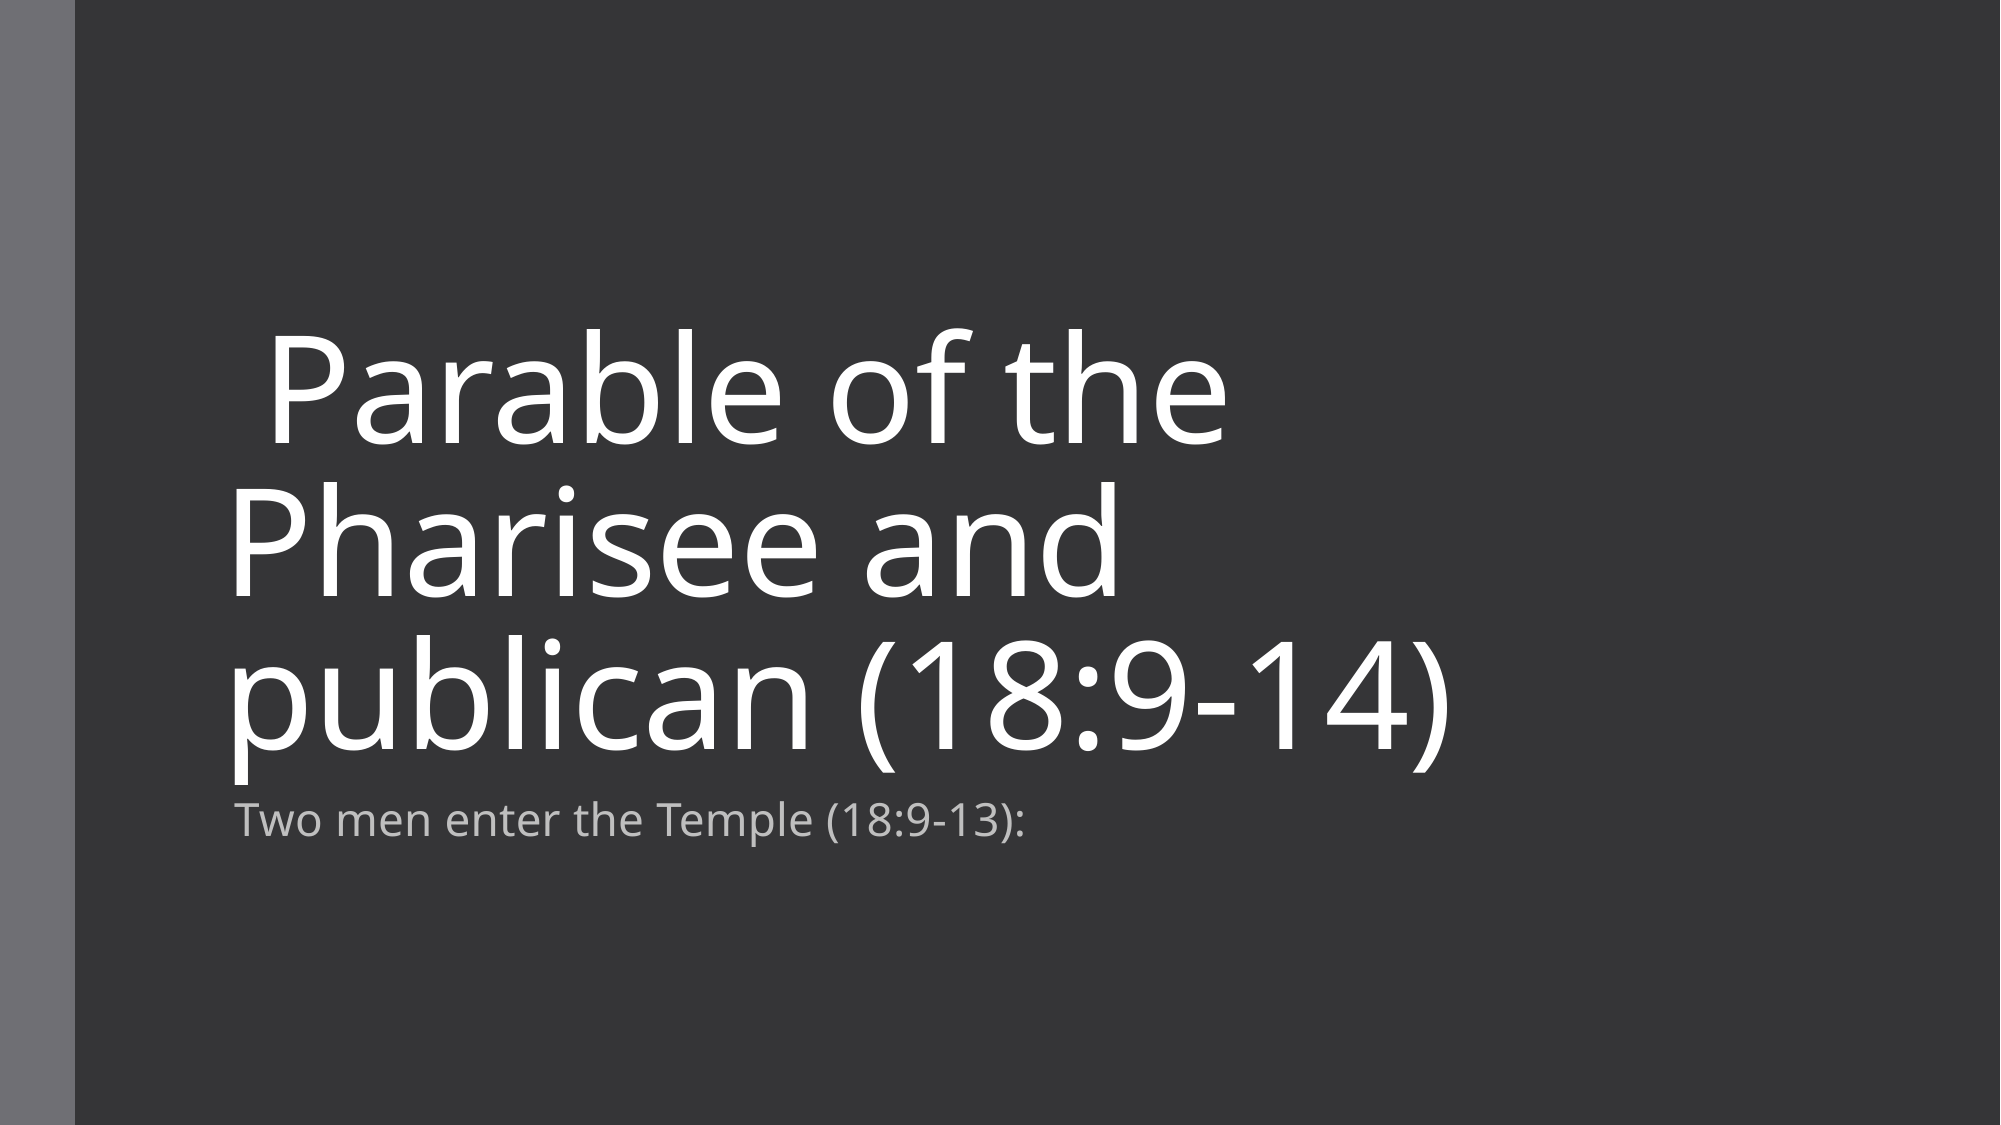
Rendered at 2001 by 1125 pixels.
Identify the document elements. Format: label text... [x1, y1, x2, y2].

title Parable of the Pharisee and publican (18:9-14) [206, 124, 1752, 787]
subtitle Two men enter the Temple (18:9-13): [206, 787, 1752, 1066]
